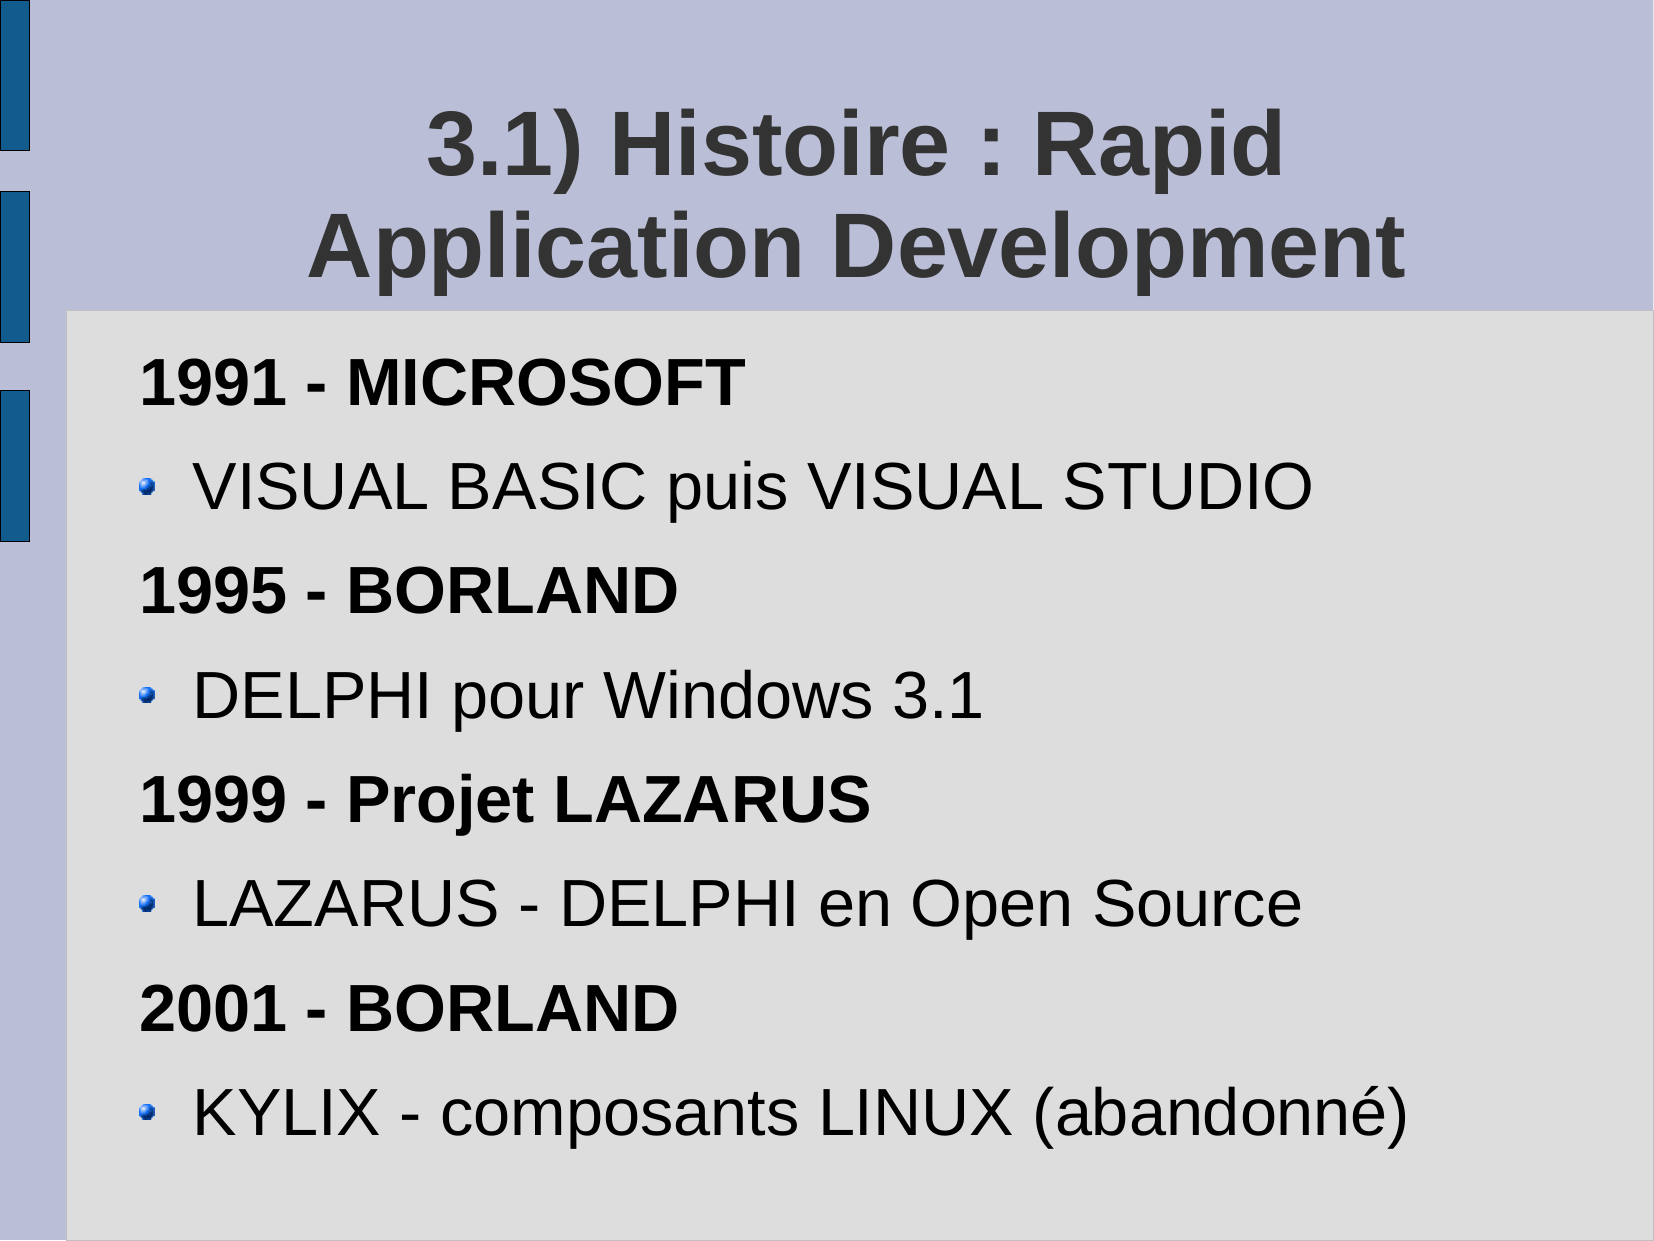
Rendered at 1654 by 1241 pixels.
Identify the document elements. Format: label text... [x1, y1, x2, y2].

title 3.1) Histoire : Rapid Application Development [121, 91, 1534, 299]
list 1991 - MICROSOFT VISUAL BASIC puis VISUAL STUDIO 1995 - BORLAND DELPHI pour Windows 3.1 1999 - Projet LAZARUS LAZARUS - DELPHI en Open Source 2001 - BORLAND KYLIX - composants LINUX (abandonné) [121, 344, 1534, 1150]
